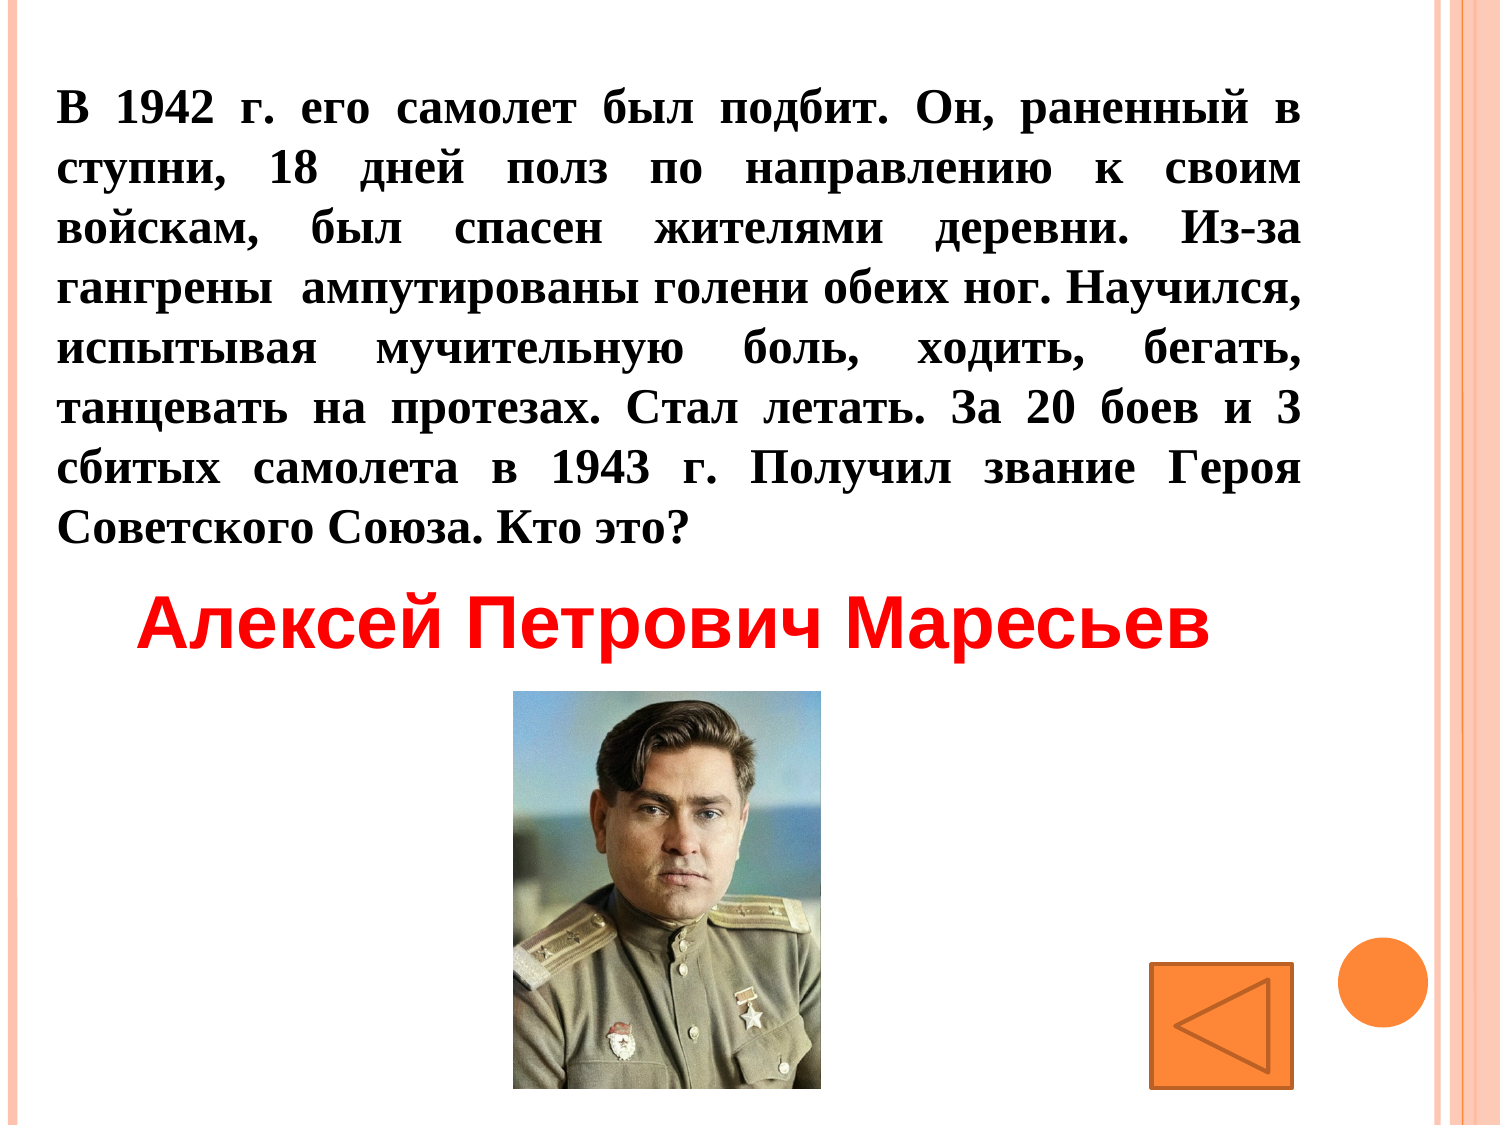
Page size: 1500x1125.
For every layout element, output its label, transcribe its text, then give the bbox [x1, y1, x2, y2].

picture [513, 691, 821, 1089]
text_box В 1942 г. его самолет был подбит. Он, раненный в ступни, 18 дней полз по направлению к своим войскам, был спасен жителями деревни. Из-за гангрены ампутированы голени обеих ног. Научился, испытывая мучительную боль, ходить, бегать, танцевать на протезах. Стал летать. За 20 боев и 3 сбитых самолета в 1943 г. Получил звание Героя Советского Союза. Кто это? [41, 66, 1317, 567]
text_box Алексей Петрович Маресьев [120, 565, 1238, 672]
text_box [1151, 964, 1292, 1088]
